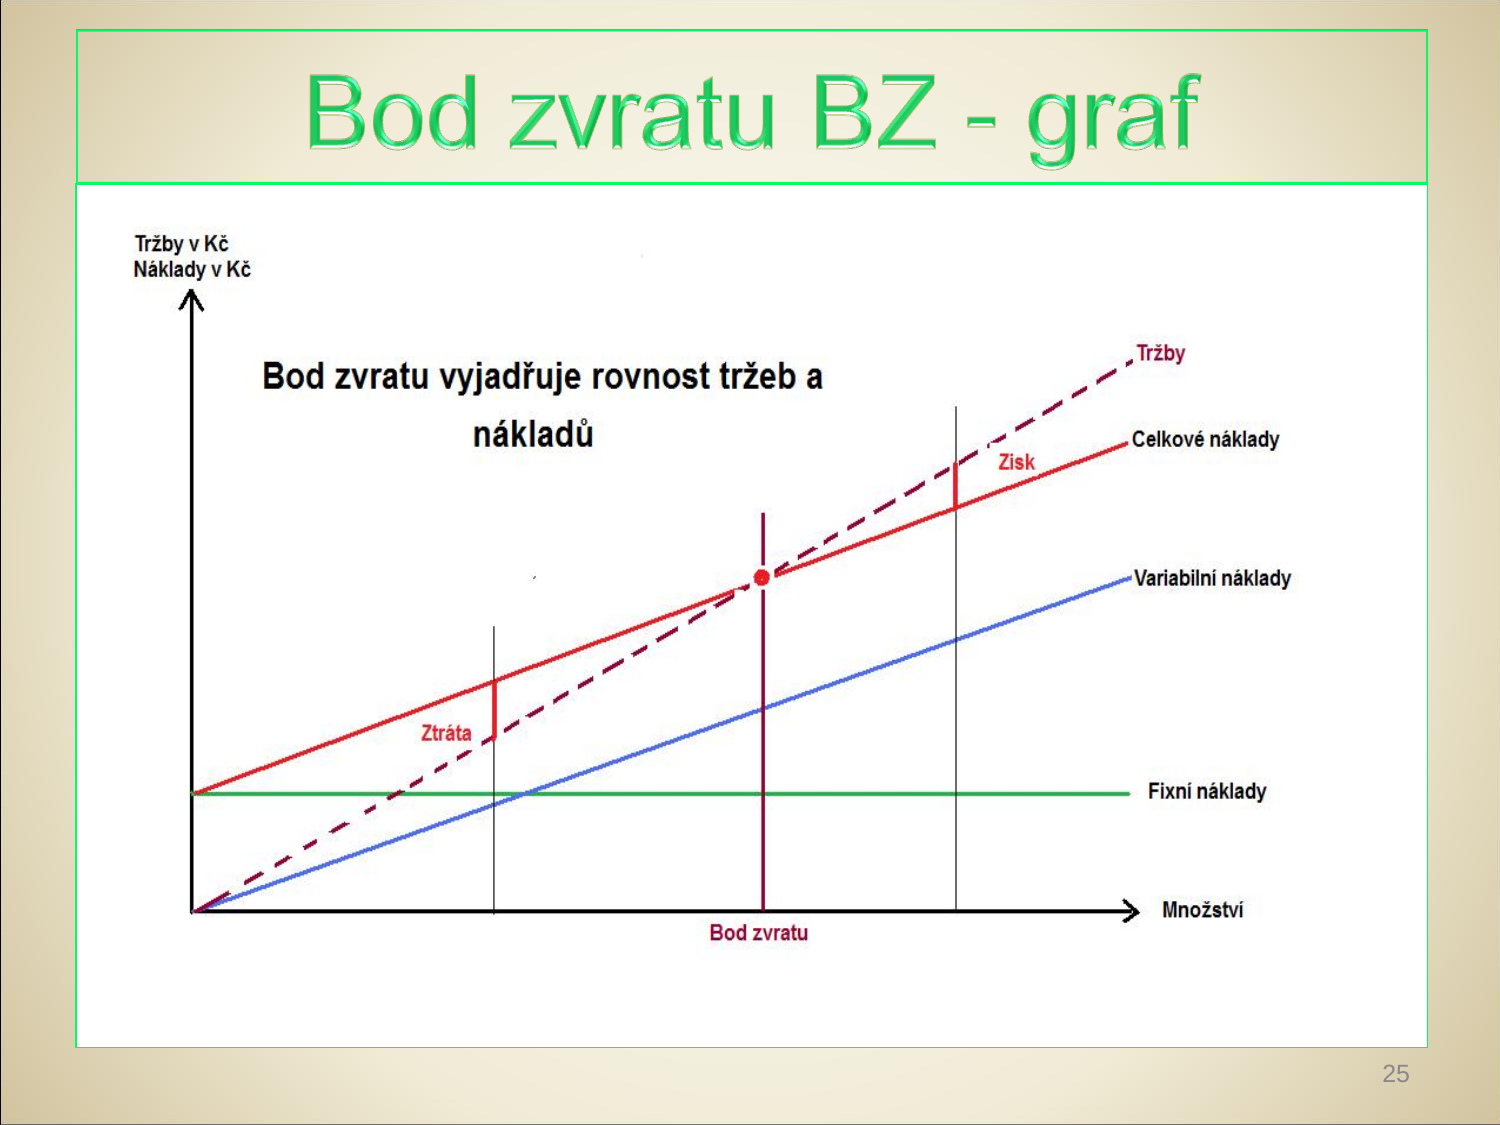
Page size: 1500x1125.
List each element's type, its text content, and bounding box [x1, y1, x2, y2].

text_box [75, 16, 1429, 185]
picture [0, 0, 1500, 1125]
text_box <číslo> [1074, 1048, 1426, 1103]
text_box [76, 184, 1427, 1047]
